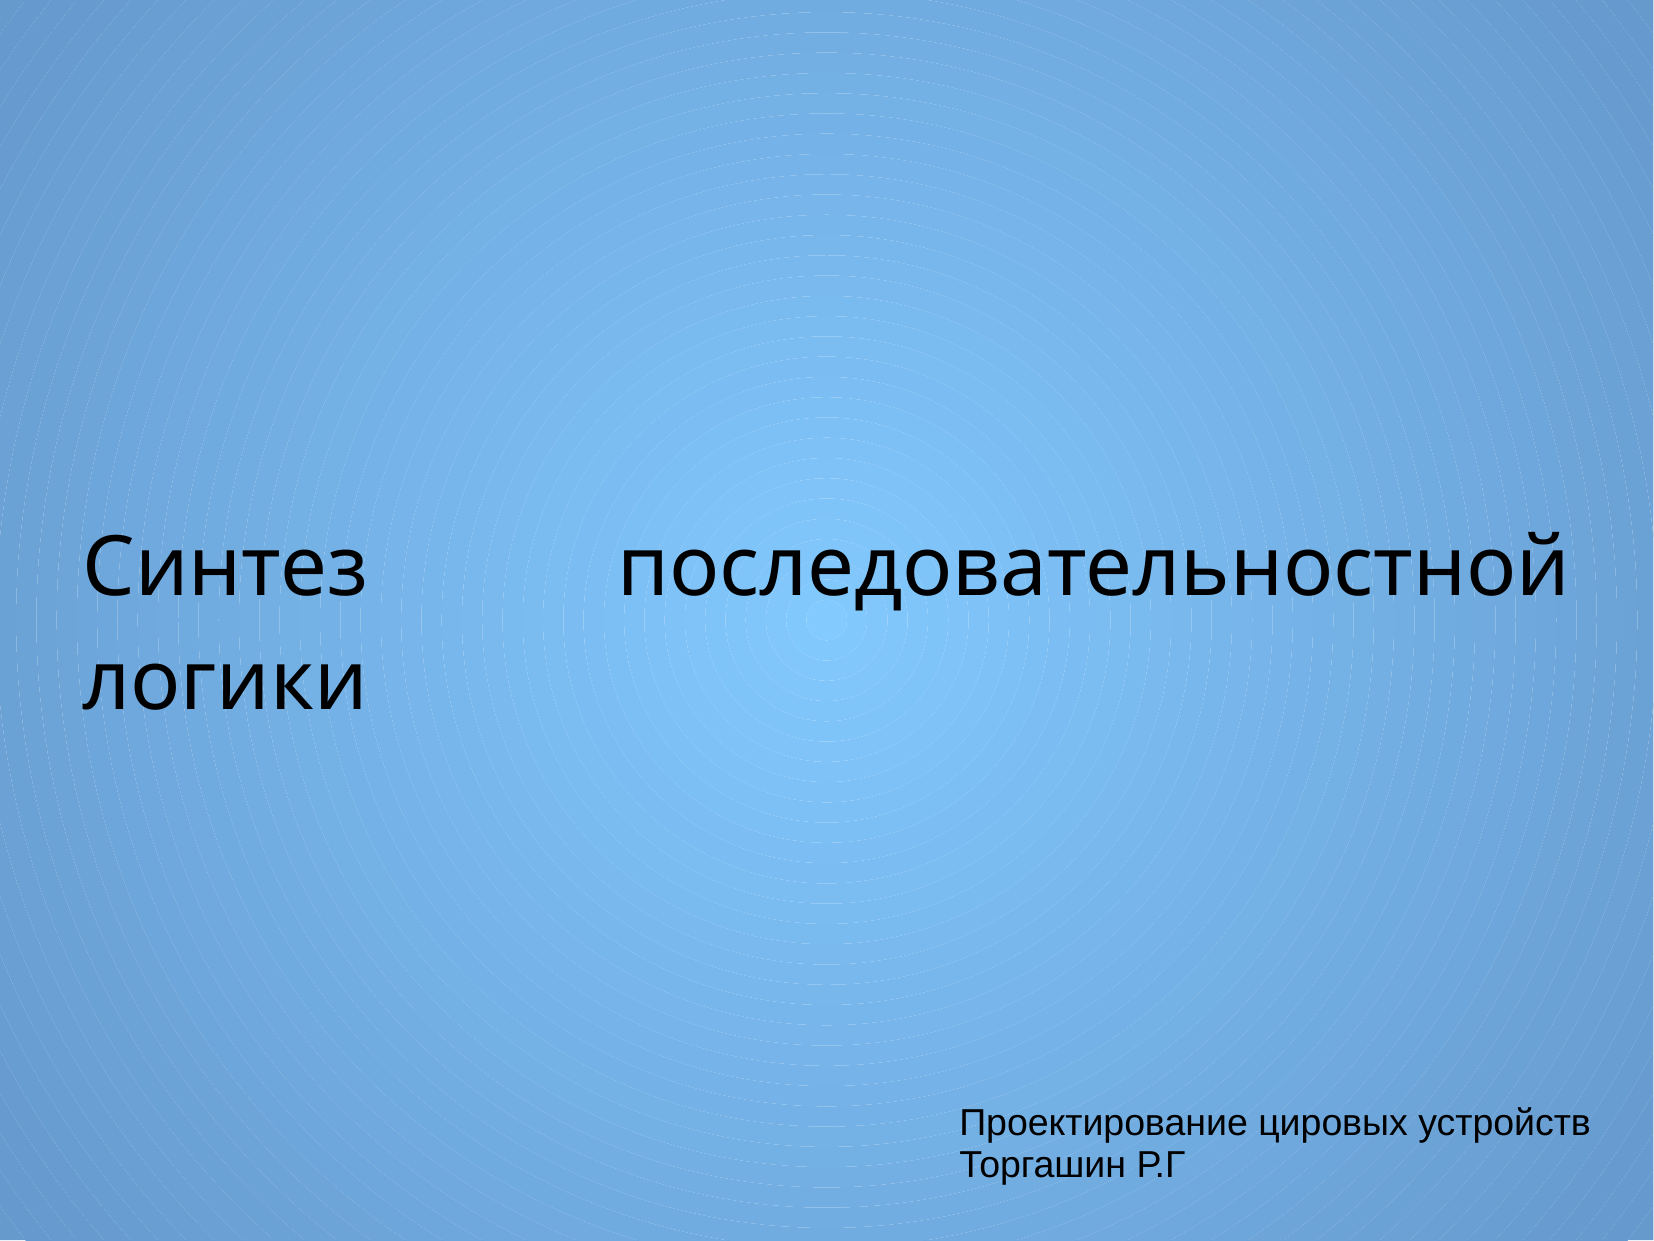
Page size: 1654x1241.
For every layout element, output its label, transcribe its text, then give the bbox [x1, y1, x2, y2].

text_box Проектирование цировых устройств Торгашин Р.Г [944, 1094, 1607, 1193]
subtitle Синтез последовательностной логики [82, 523, 1571, 718]
